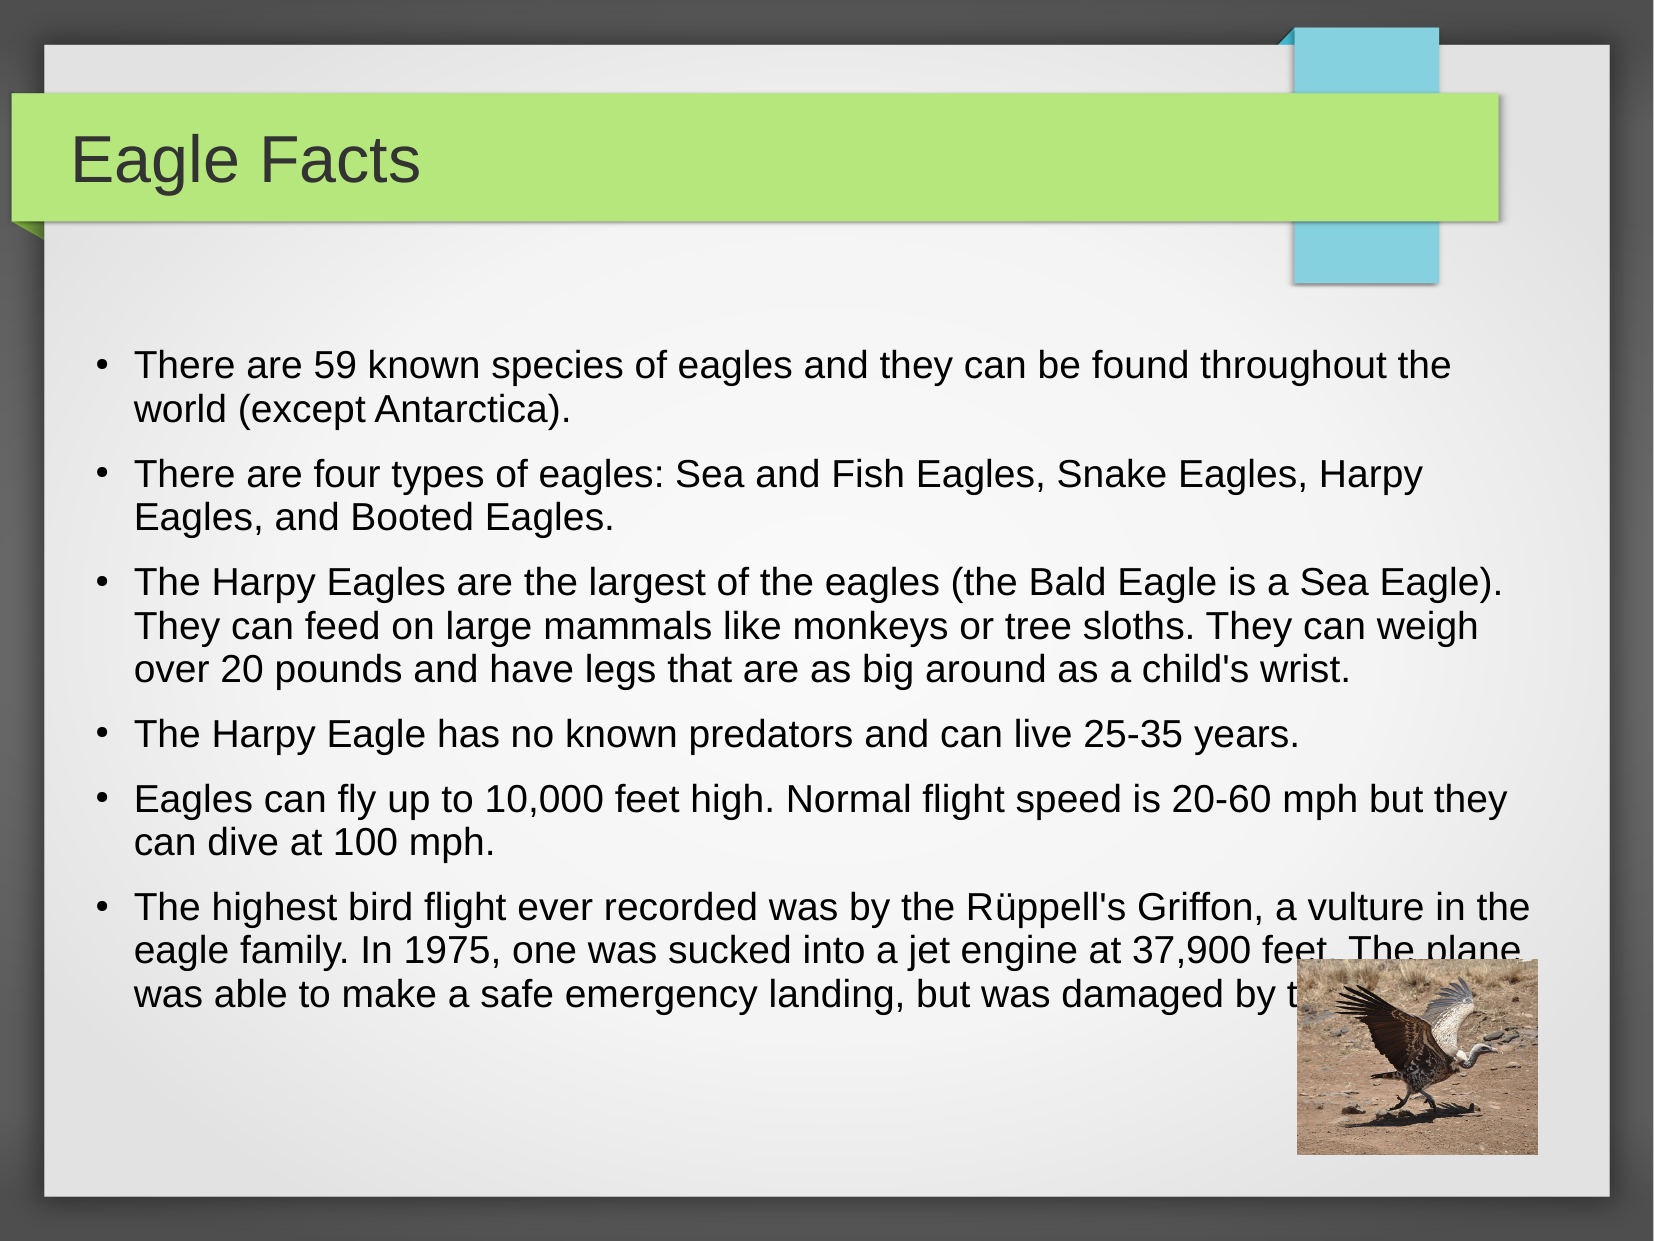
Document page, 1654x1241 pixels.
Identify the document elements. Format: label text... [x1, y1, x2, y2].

picture [0, 0, 1654, 1241]
list There are 59 known species of eagles and they can be found throughout the world (except Antarctica). There are four types of eagles: Sea and Fish Eagles, Snake Eagles, Harpy Eagles, and Booted Eagles. The Harpy Eagles are the largest of the eagles (the Bald Eagle is a Sea Eagle). They can feed on large mammals like monkeys or tree sloths. They can weigh over 20 pounds and have legs that are as big around as a child's wrist. The Harpy Eagle has no known predators and can live 25-35 years. Eagles can fly up to 10,000 feet high. Normal flight speed is 20-60 mph but they can dive at 100 mph. The highest bird flight ever recorded was by the Rüppell's Griffon, a vulture in the eagle family. In 1975, one was sucked into a jet engine at 37,900 feet. The plane was able to make a safe emergency landing, but was damaged by the bird. [82, 343, 1538, 1063]
title Eagle Facts [70, 106, 1229, 213]
